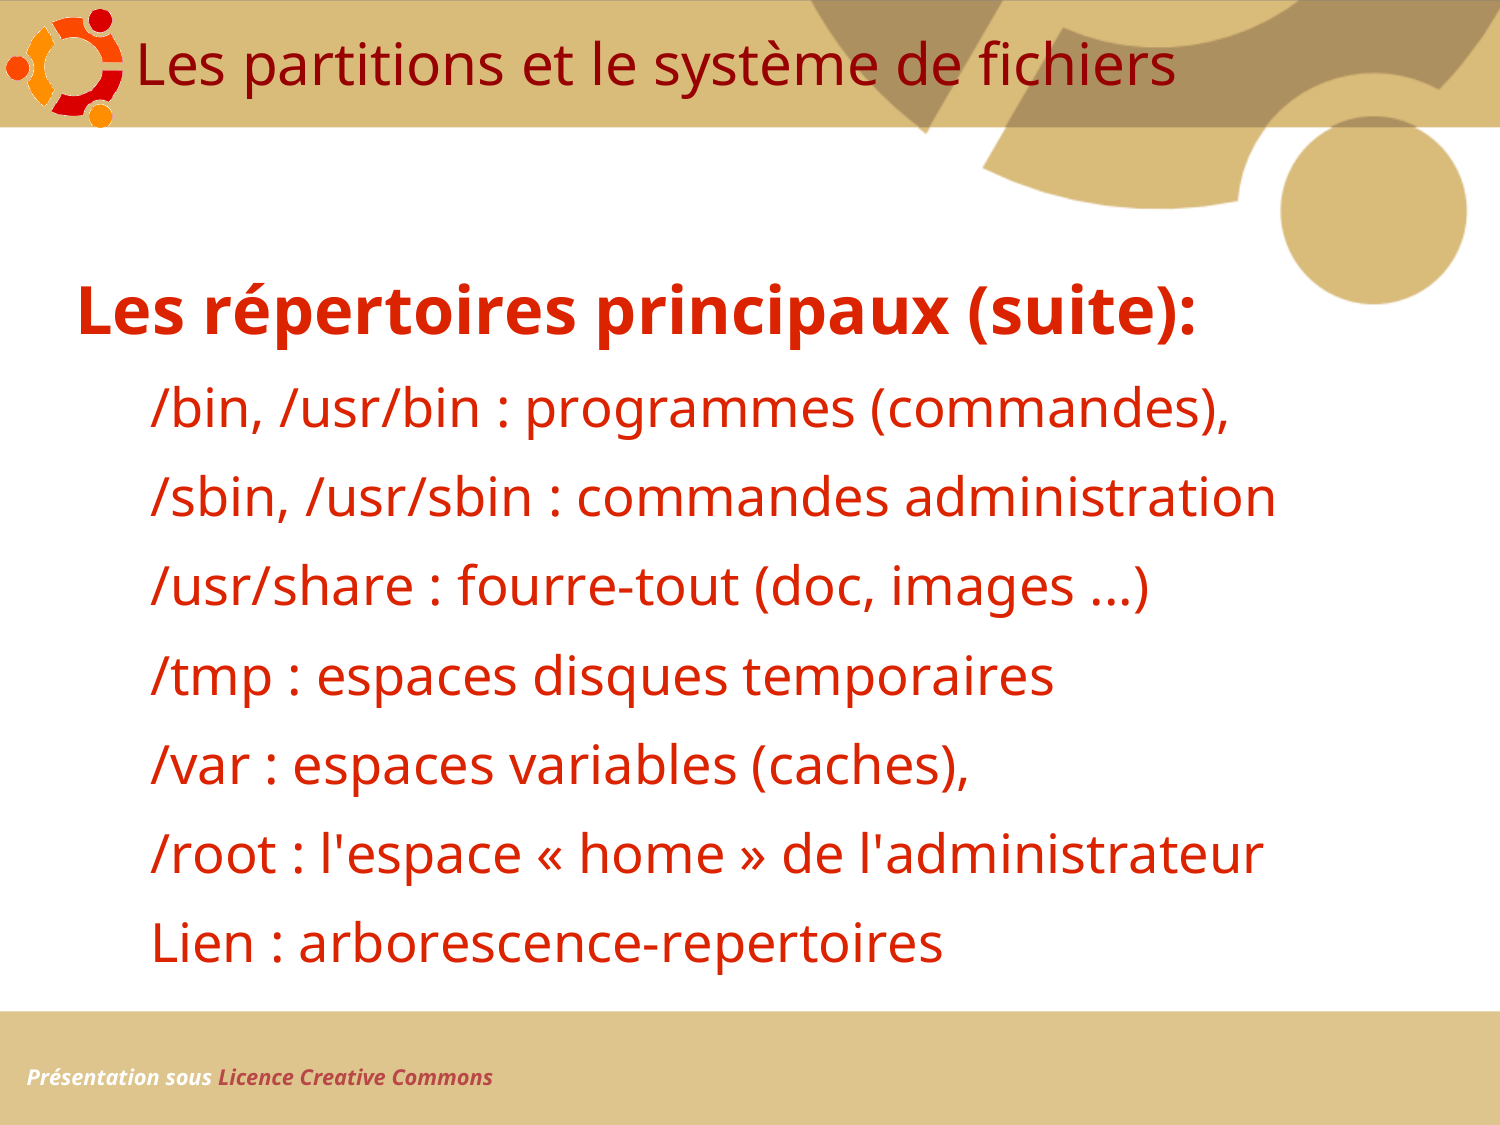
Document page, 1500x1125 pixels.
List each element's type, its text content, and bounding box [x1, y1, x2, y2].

picture [0, 0, 1500, 557]
title Les partitions et le système de fichiers [135, 0, 1417, 177]
list Les répertoires principaux (suite): /bin, /usr/bin : programmes (commandes), /sbin, /usr/sbin : commandes administration /usr/share : fourre-tout (doc, images ...) /tmp : espaces disques temporaires /var : espaces variables (caches), /root : l'espace « home » de l'administrateur Lien : arborescence-repertoires [75, 262, 1425, 949]
